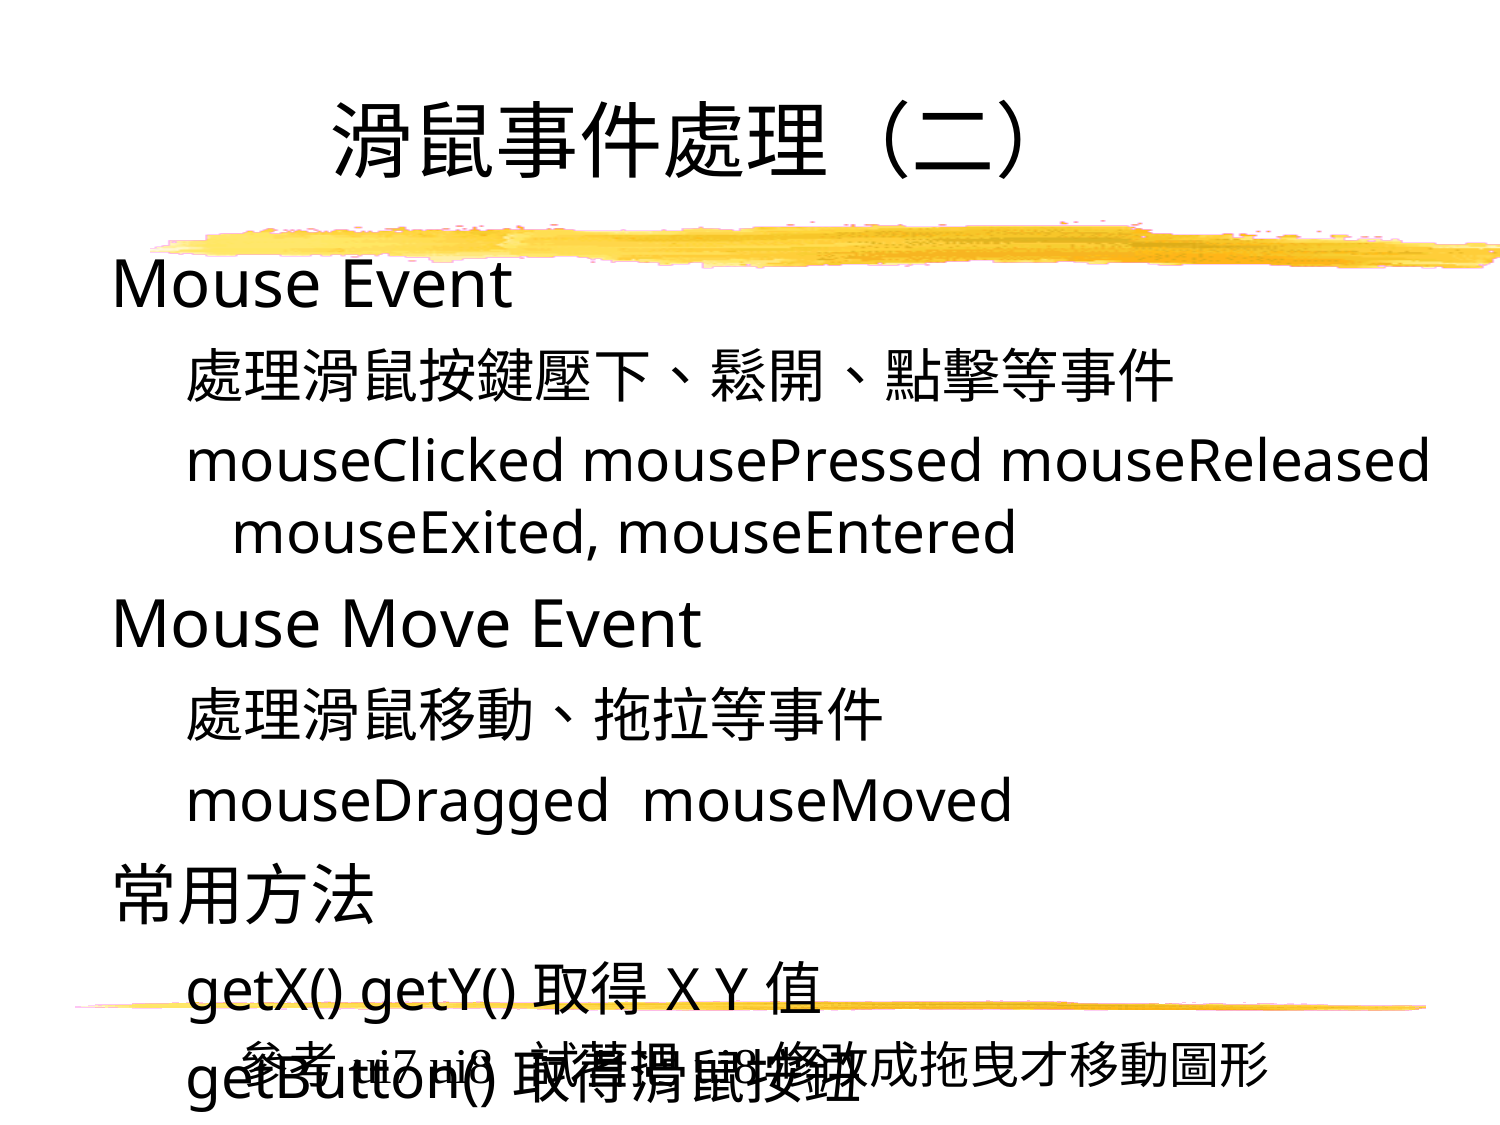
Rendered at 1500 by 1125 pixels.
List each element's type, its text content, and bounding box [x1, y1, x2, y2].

picture [337, 999, 385, 1013]
picture [216, 999, 315, 1013]
title 滑鼠事件處理（二） [66, 35, 1342, 225]
picture [489, 999, 509, 1013]
picture [75, 999, 211, 1013]
picture [510, 999, 555, 1013]
picture [777, 999, 786, 1013]
list Mouse Event 處理滑鼠按鍵壓下、鬆開、點擊等事件 mouseClicked mousePressed mouseReleased mouseExited, mouseEntered Mouse Move Event 處理滑鼠移動、拖拉等事件 mouseDragged mouseMoved 常用方法 getX() getY()取得X Y值 getButton()取得滑鼠按鈕 [110, 242, 1433, 970]
picture [368, 999, 385, 1006]
picture [559, 999, 572, 1013]
picture [815, 999, 1426, 1013]
picture [605, 999, 632, 1013]
picture [390, 999, 487, 1013]
picture [194, 999, 211, 1006]
picture [790, 1004, 811, 1009]
picture [150, 215, 1500, 279]
picture [577, 999, 600, 1013]
picture [317, 999, 336, 1013]
text_box 參考ui7 ui8 試著把ui8修改成拖曳才移動圖形 [238, 1025, 1265, 1089]
picture [564, 1004, 583, 1013]
picture [636, 999, 773, 1013]
